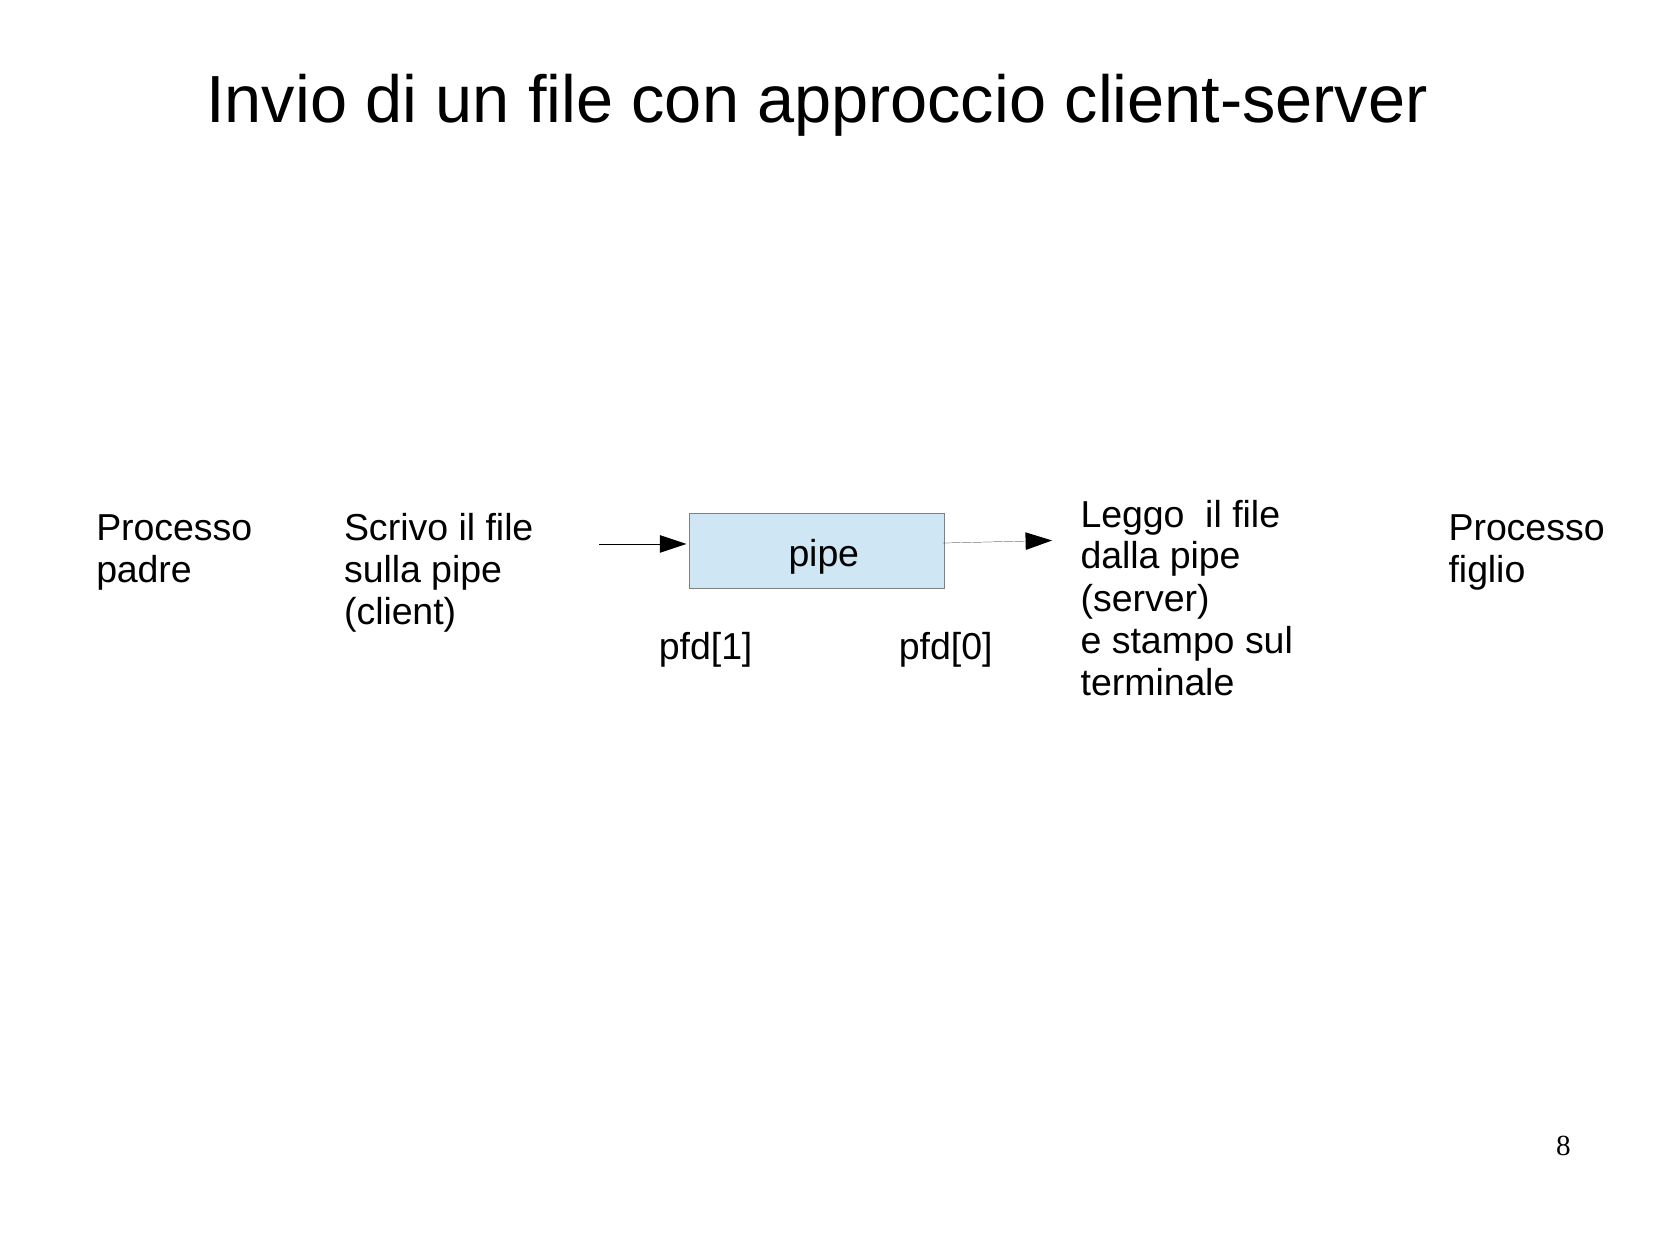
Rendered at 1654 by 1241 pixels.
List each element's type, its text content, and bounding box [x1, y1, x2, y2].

text_box Scrivo il file sulla pipe (client) [329, 499, 600, 640]
text_box pfd[1] pfd[0] [644, 618, 1025, 675]
text_box pipe [773, 525, 875, 583]
text_box Leggo il file dalla pipe (server) e stampo sul terminale [1065, 485, 1351, 711]
text_box Processo figlio [1433, 499, 1654, 599]
text_box [689, 513, 945, 589]
text_box Processo padre [81, 499, 352, 598]
title Invio di un file con approccio client-server [82, 0, 1571, 204]
